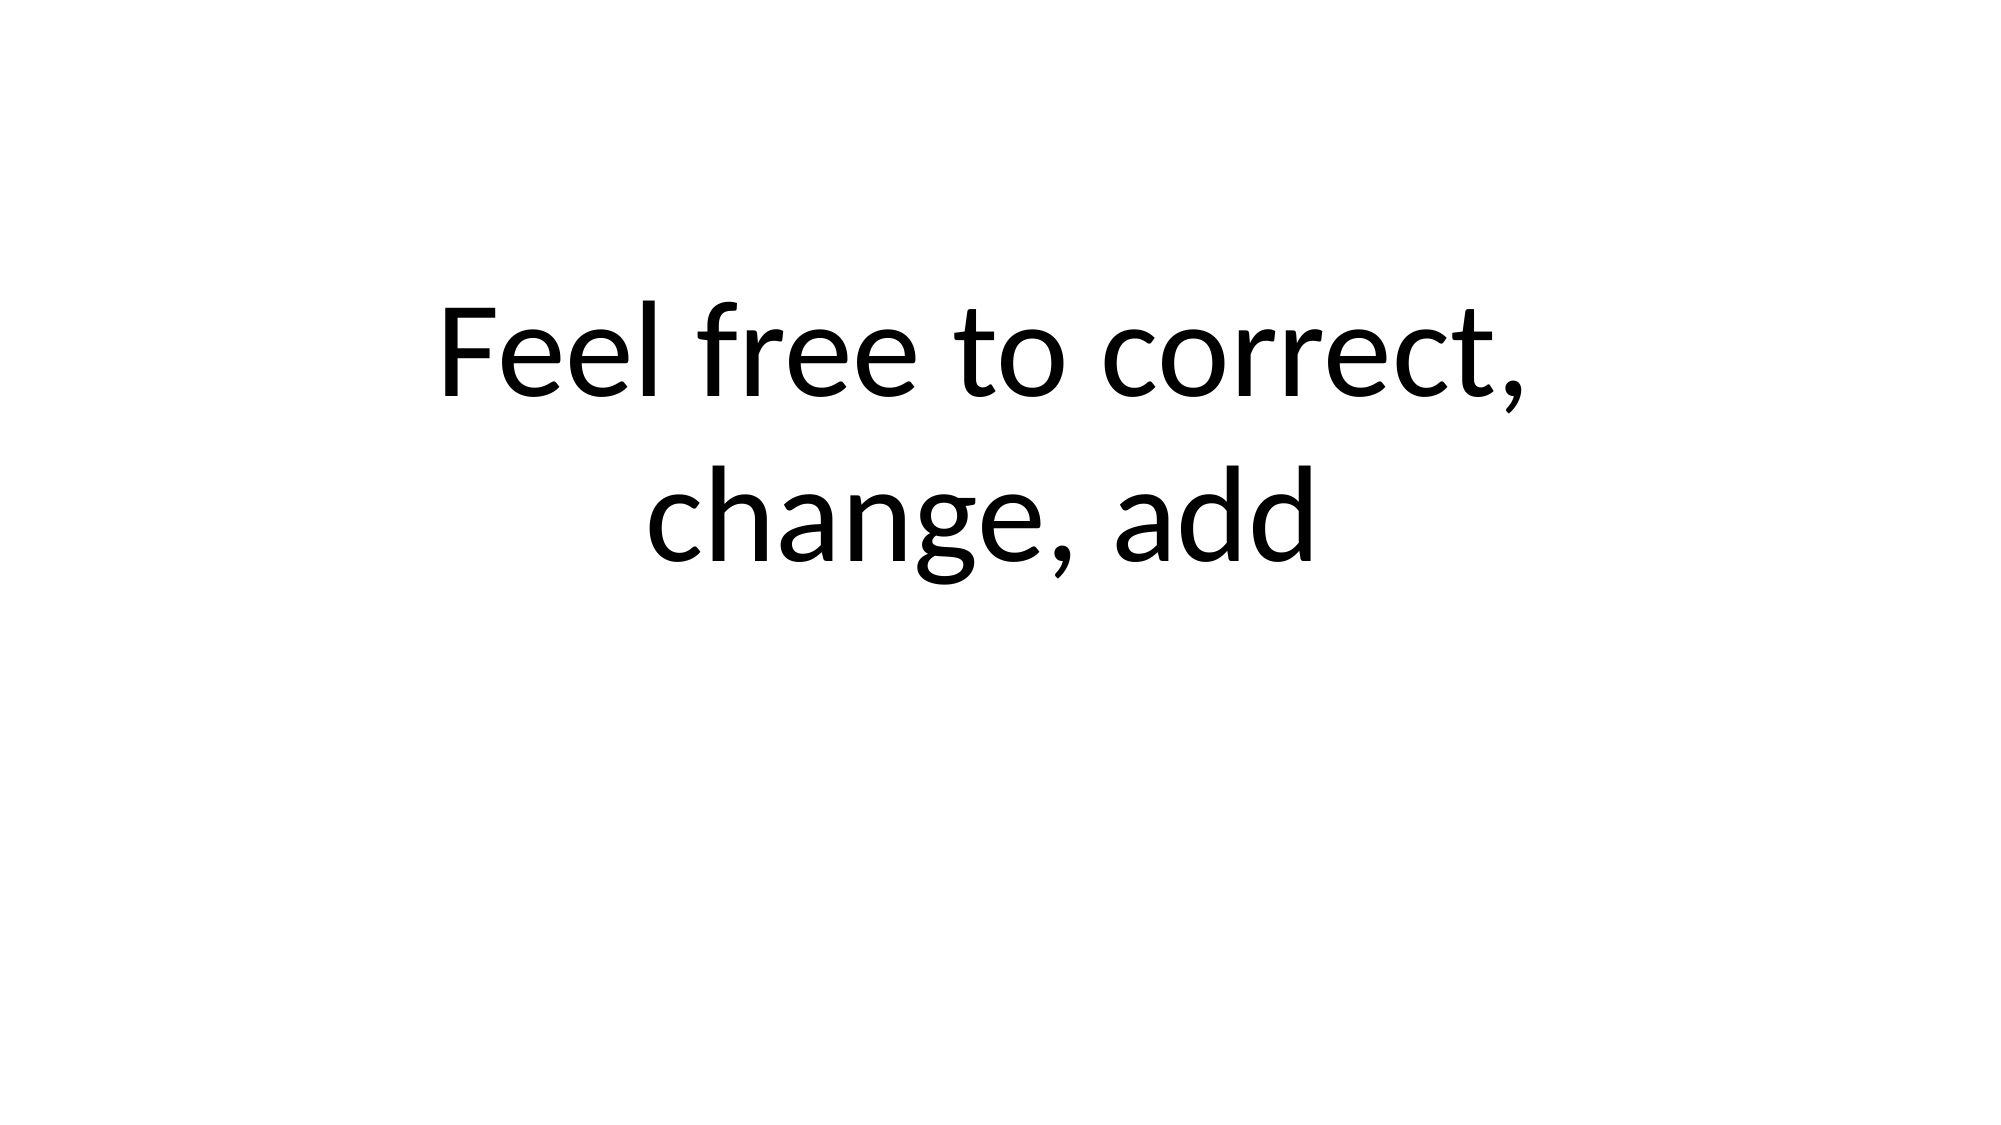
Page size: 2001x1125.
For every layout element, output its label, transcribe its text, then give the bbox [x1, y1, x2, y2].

text_box Feel free to correct, change, add [416, 251, 1551, 596]
